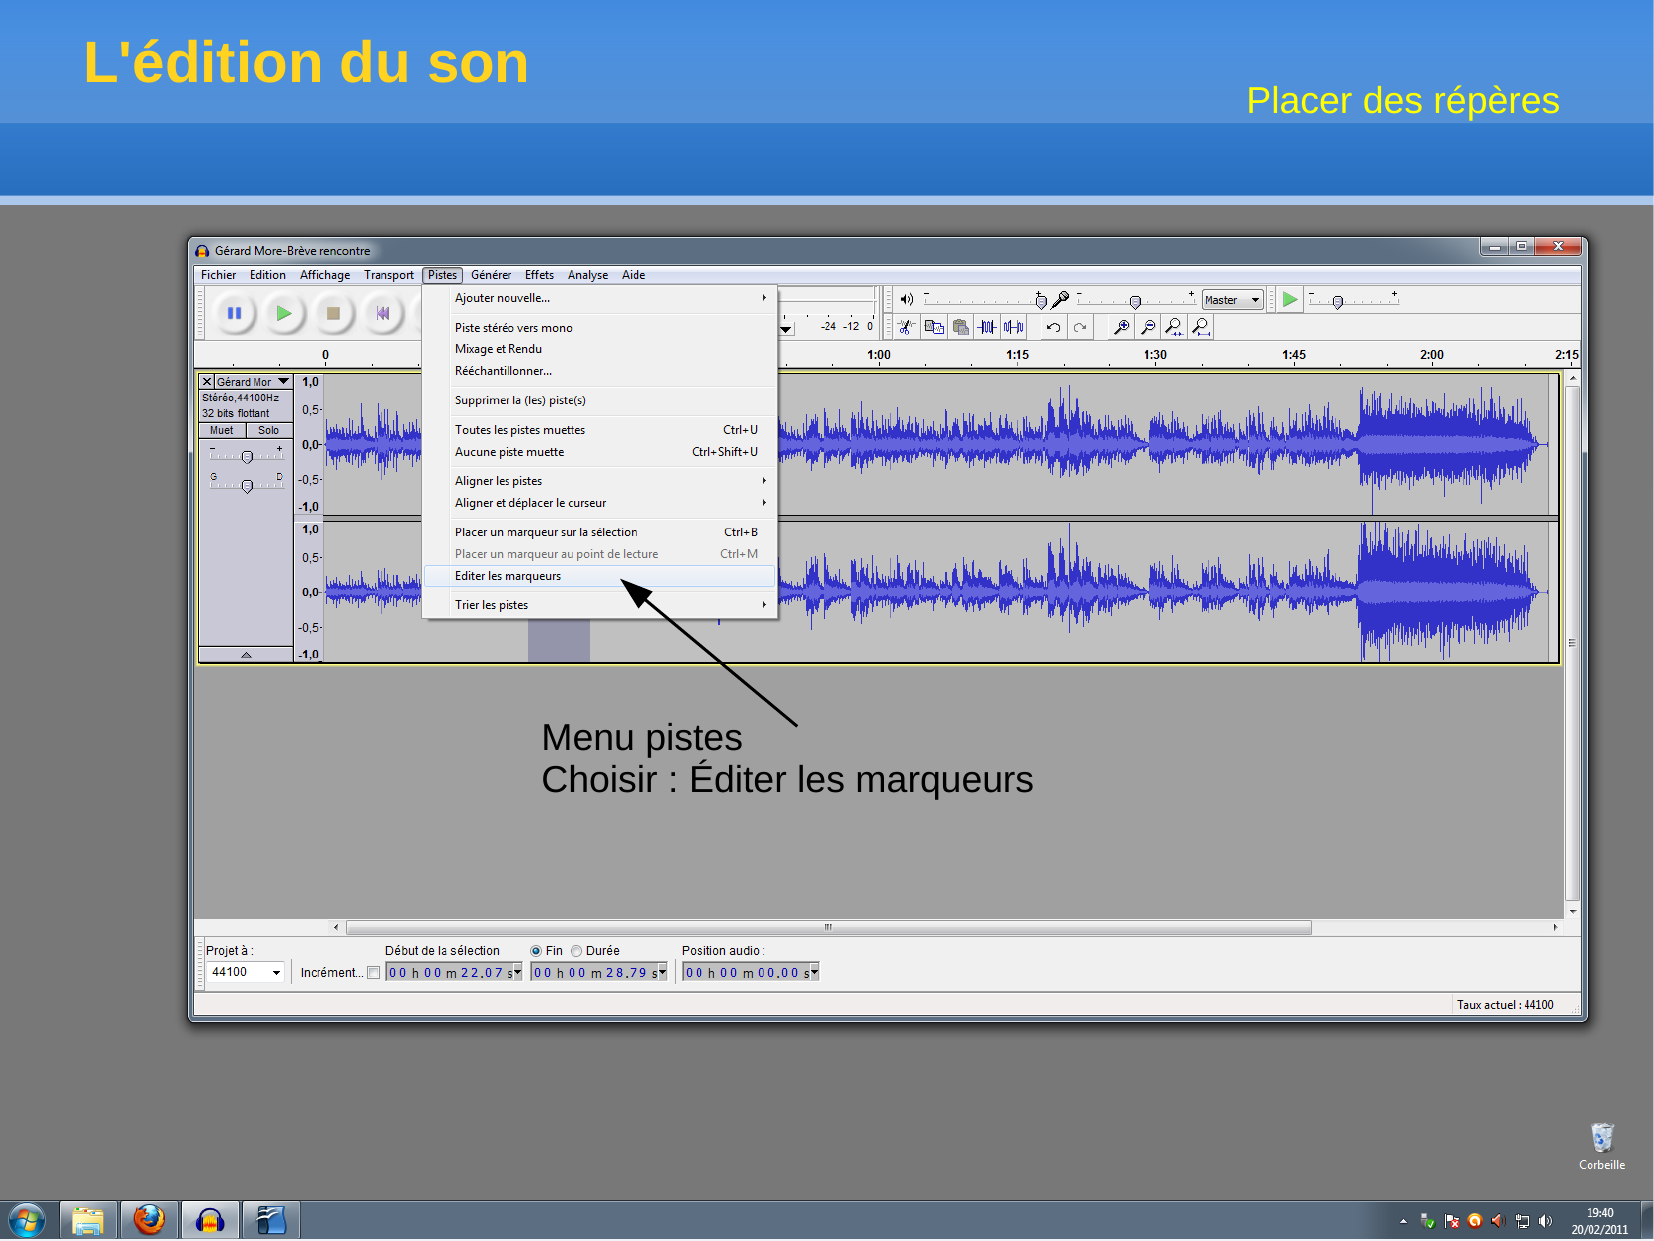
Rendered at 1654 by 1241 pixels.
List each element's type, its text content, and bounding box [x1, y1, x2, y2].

text_box Placer des répères [1210, 29, 1654, 129]
text_box Menu pistes Choisir : Éditer les marqueurs [526, 708, 1050, 808]
title L'édition du son [6, 17, 609, 107]
picture [0, 0, 1654, 1239]
